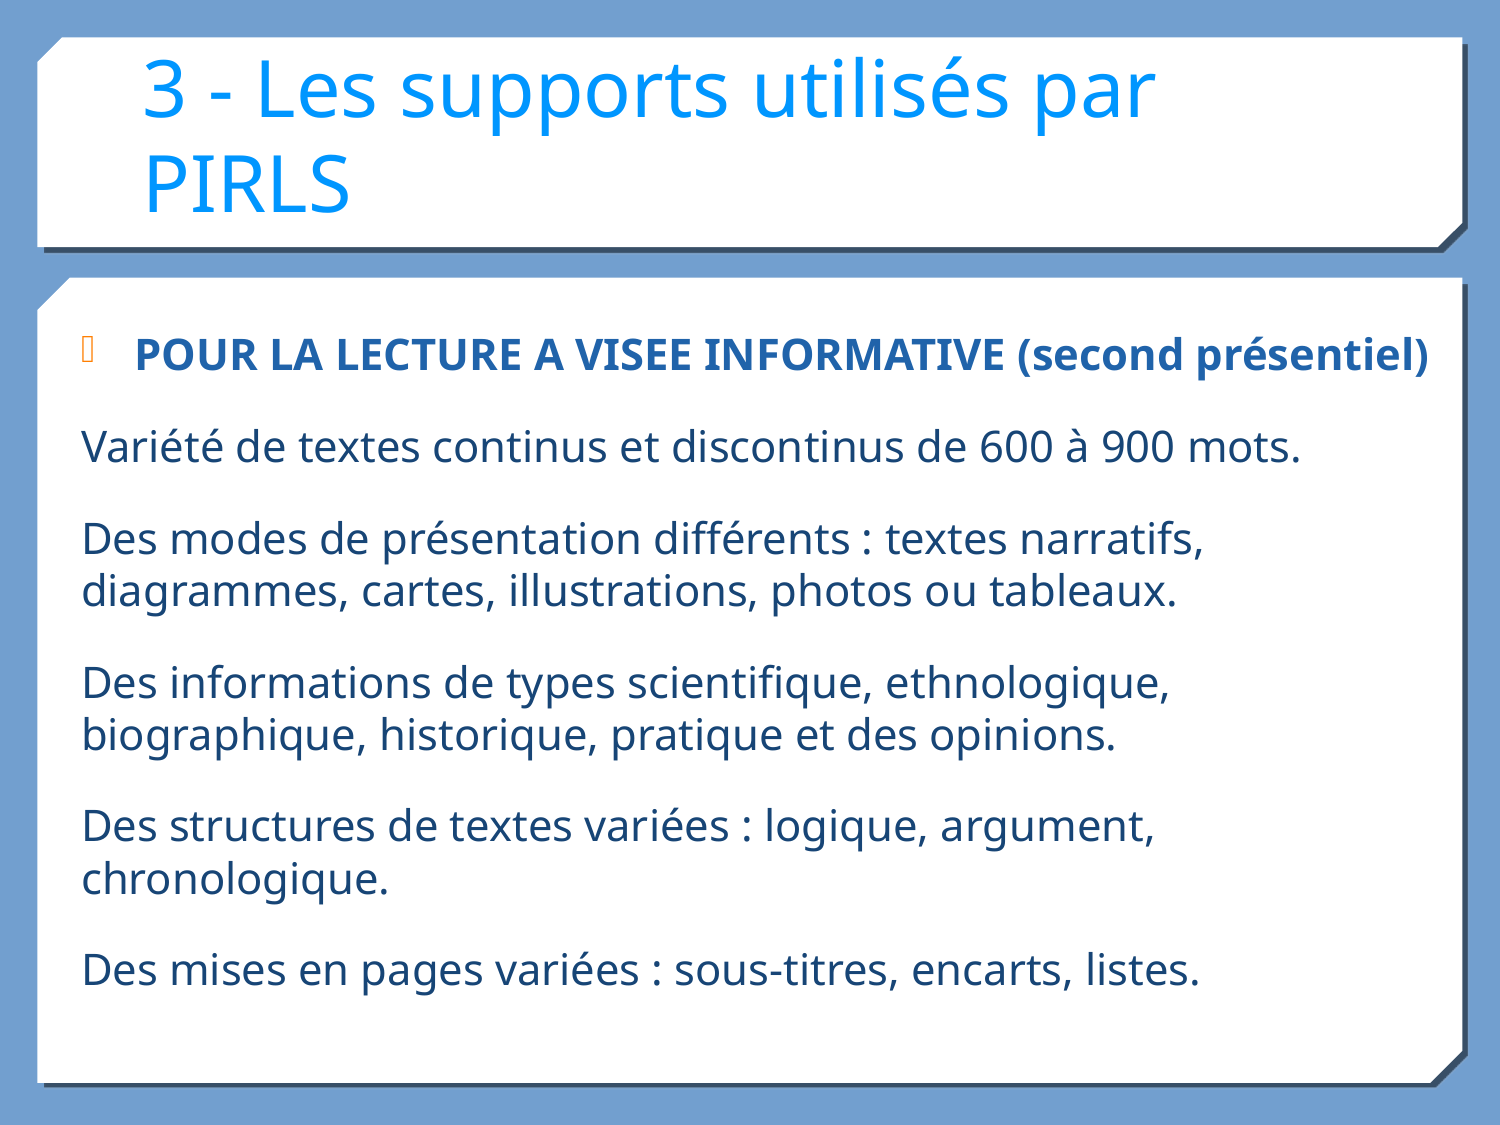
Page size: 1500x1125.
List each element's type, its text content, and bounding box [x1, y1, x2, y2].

list POUR LA LECTURE A VISEE INFORMATIVE (second présentiel) Variété de textes continus et discontinus de 600 à 900 mots. Des modes de présentation différents : textes narratifs, diagrammes, cartes, illustrations, photos ou tableaux. Des informations de types scientifique, ethnologique, biographique, historique, pratique et des opinions. Des structures de textes variées : logique, argument, chronologique. Des mises en pages variées : sous-titres, encarts, listes. [66, 319, 1450, 1049]
title 3 - Les supports utilisés par PIRLS [127, 48, 1372, 236]
